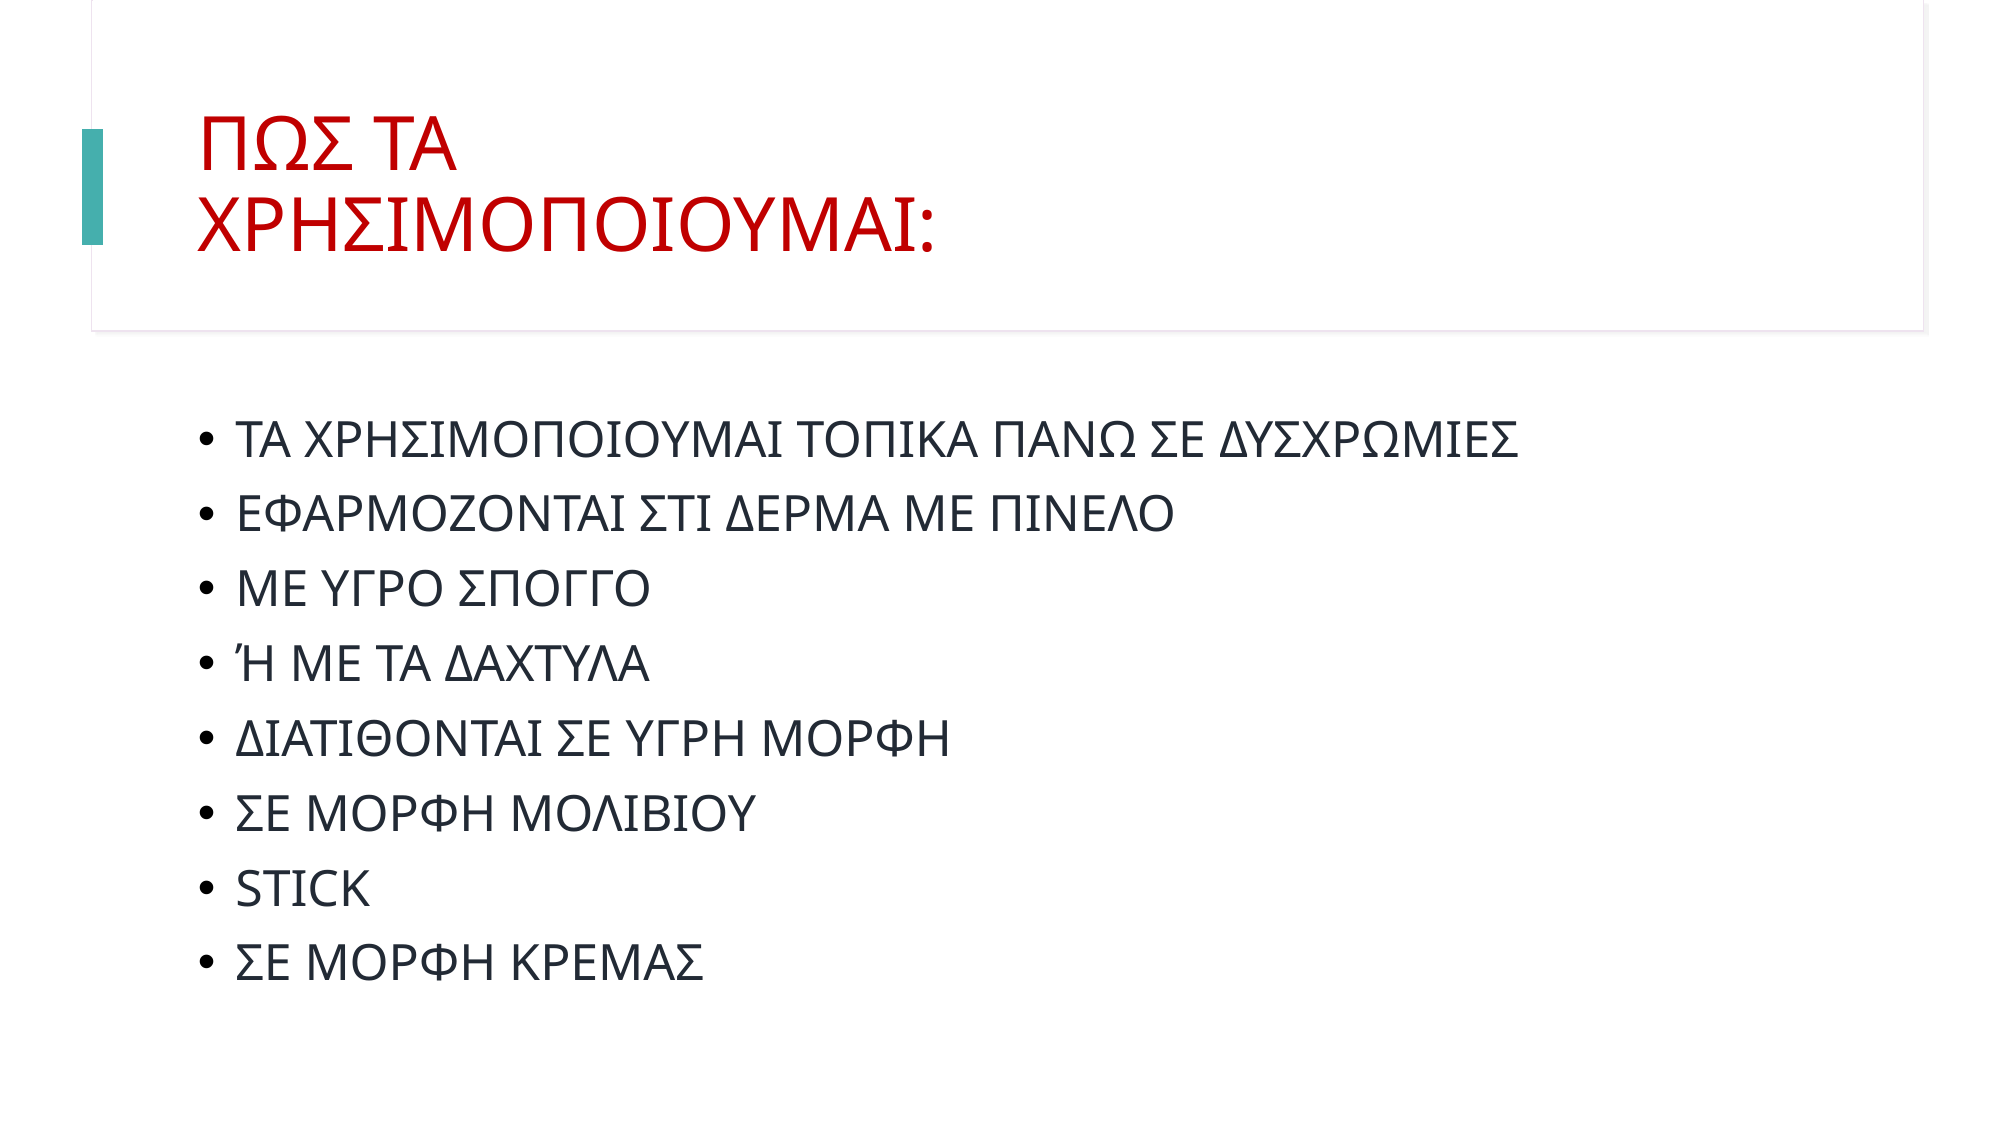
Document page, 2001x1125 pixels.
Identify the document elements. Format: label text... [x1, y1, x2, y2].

list ΤΑ ΧΡΗΣΙΜΟΠΟΙΟΥΜΑΙ ΤΟΠΙΚΑ ΠΑΝΩ ΣΕ ΔΥΣΧΡΩΜΙΕΣ ΕΦΑΡΜΟΖΟΝΤΑΙ ΣΤΙ ΔΕΡΜΑ ΜΕ ΠΙΝΕΛΟ ΜΕ ΥΓΡΟ ΣΠΟΓΓΟ Ή ΜΕ ΤΑ ΔΑΧΤΥΛΑ ΔΙΑΤΙΘΟΝΤΑΙ ΣΕ ΥΓΡΗ ΜΟΡΦΗ ΣΕ ΜΟΡΦΗ ΜΟΛΙΒΙΟΥ STICK ΣΕ ΜΟΡΦΗ ΚΡΕΜΑΣ [183, 406, 1852, 1013]
title ΠΩΣ ΤΑ ΧΡΗΣΙΜΟΠΟΙΟΥΜΑΙ: [183, 90, 1193, 284]
